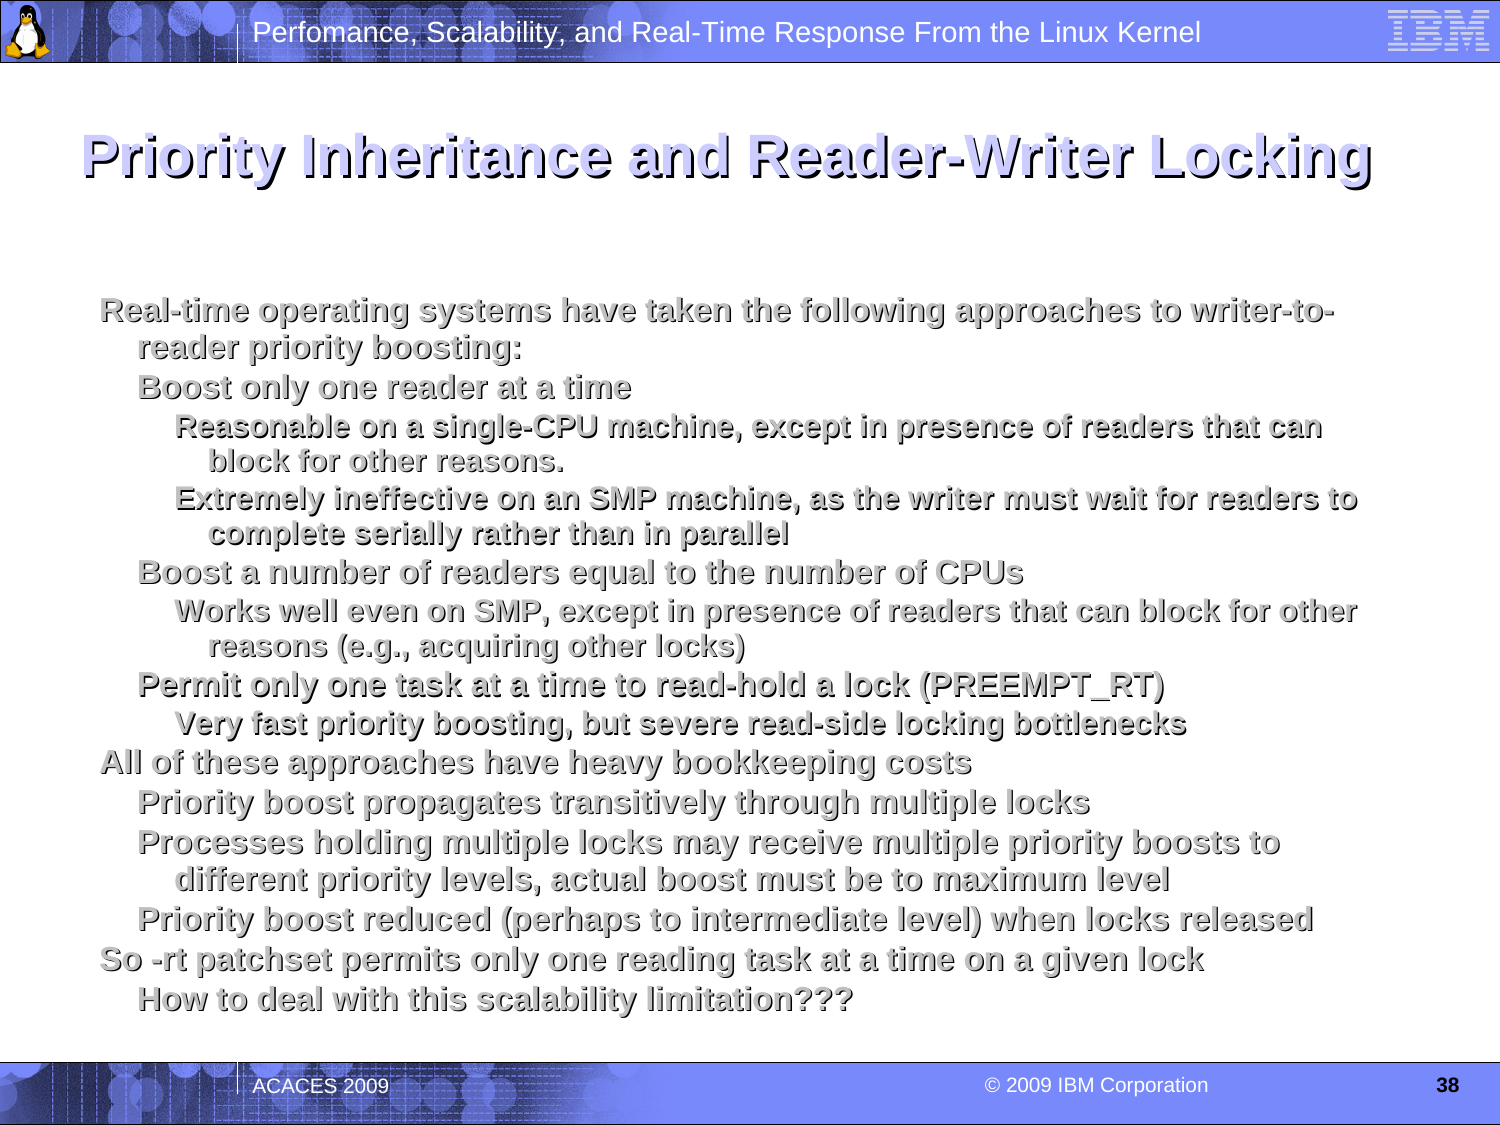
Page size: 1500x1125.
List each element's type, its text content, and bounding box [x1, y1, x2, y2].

list Real-time operating systems have taken the following approaches to writer-to-reader priority boosting: Boost only one reader at a time Reasonable on a single-CPU machine, except in presence of readers that can block for other reasons. Extremely ineffective on an SMP machine, as the writer must wait for readers to complete serially rather than in parallel Boost a number of readers equal to the number of CPUs Works well even on SMP, except in presence of readers that can block for other reasons (e.g., acquiring other locks) Permit only one task at a time to read-hold a lock (PREEMPT_RT) Very fast priority boosting, but severe read-side locking bottlenecks All of these approaches have heavy bookkeeping costs Priority boost propagates transitively through multiple locks Processes holding multiple locks may receive multiple priority boosts to different priority levels, actual boost must be to maximum level Priority boost reduced (perhaps to intermediate level) when locks released So -rt patchset permits only one reading task at a time on a given lock How to deal with this scalability limitation??? [99, 291, 1389, 1022]
title Priority Inheritance and Reader-Writer Locking [79, 116, 1433, 199]
picture [1, 1, 1500, 62]
picture [0, 1063, 1500, 1124]
